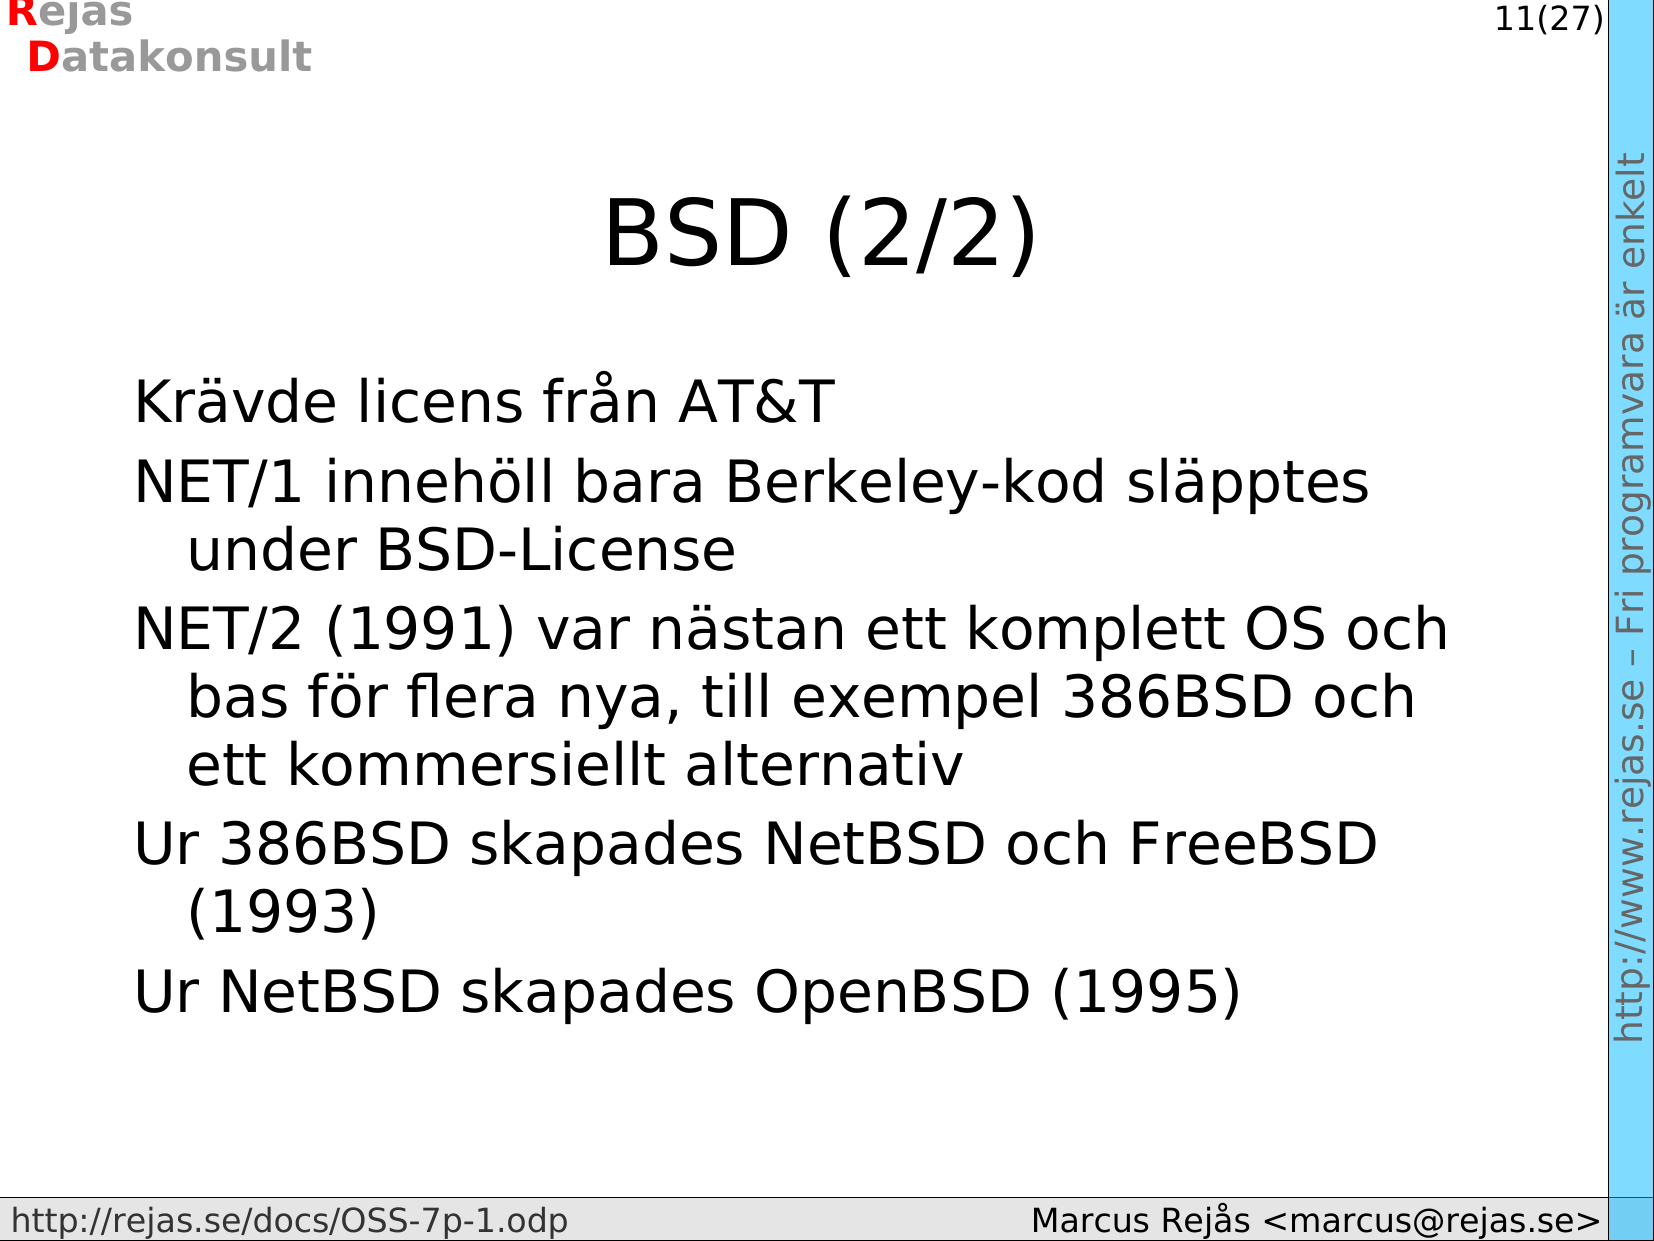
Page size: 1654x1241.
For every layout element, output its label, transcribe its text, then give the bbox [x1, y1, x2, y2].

title BSD (2/2) [115, 130, 1528, 338]
list Krävde licens från AT&T NET/1 innehöll bara Berkeley-kod släpptes under BSD-License NET/2 (1991) var nästan ett komplett OS och bas för flera nya, till exempel 386BSD och ett kommersiellt alternativ Ur 386BSD skapades NetBSD och FreeBSD (1993) Ur NetBSD skapades OpenBSD (1995) [115, 368, 1528, 1165]
